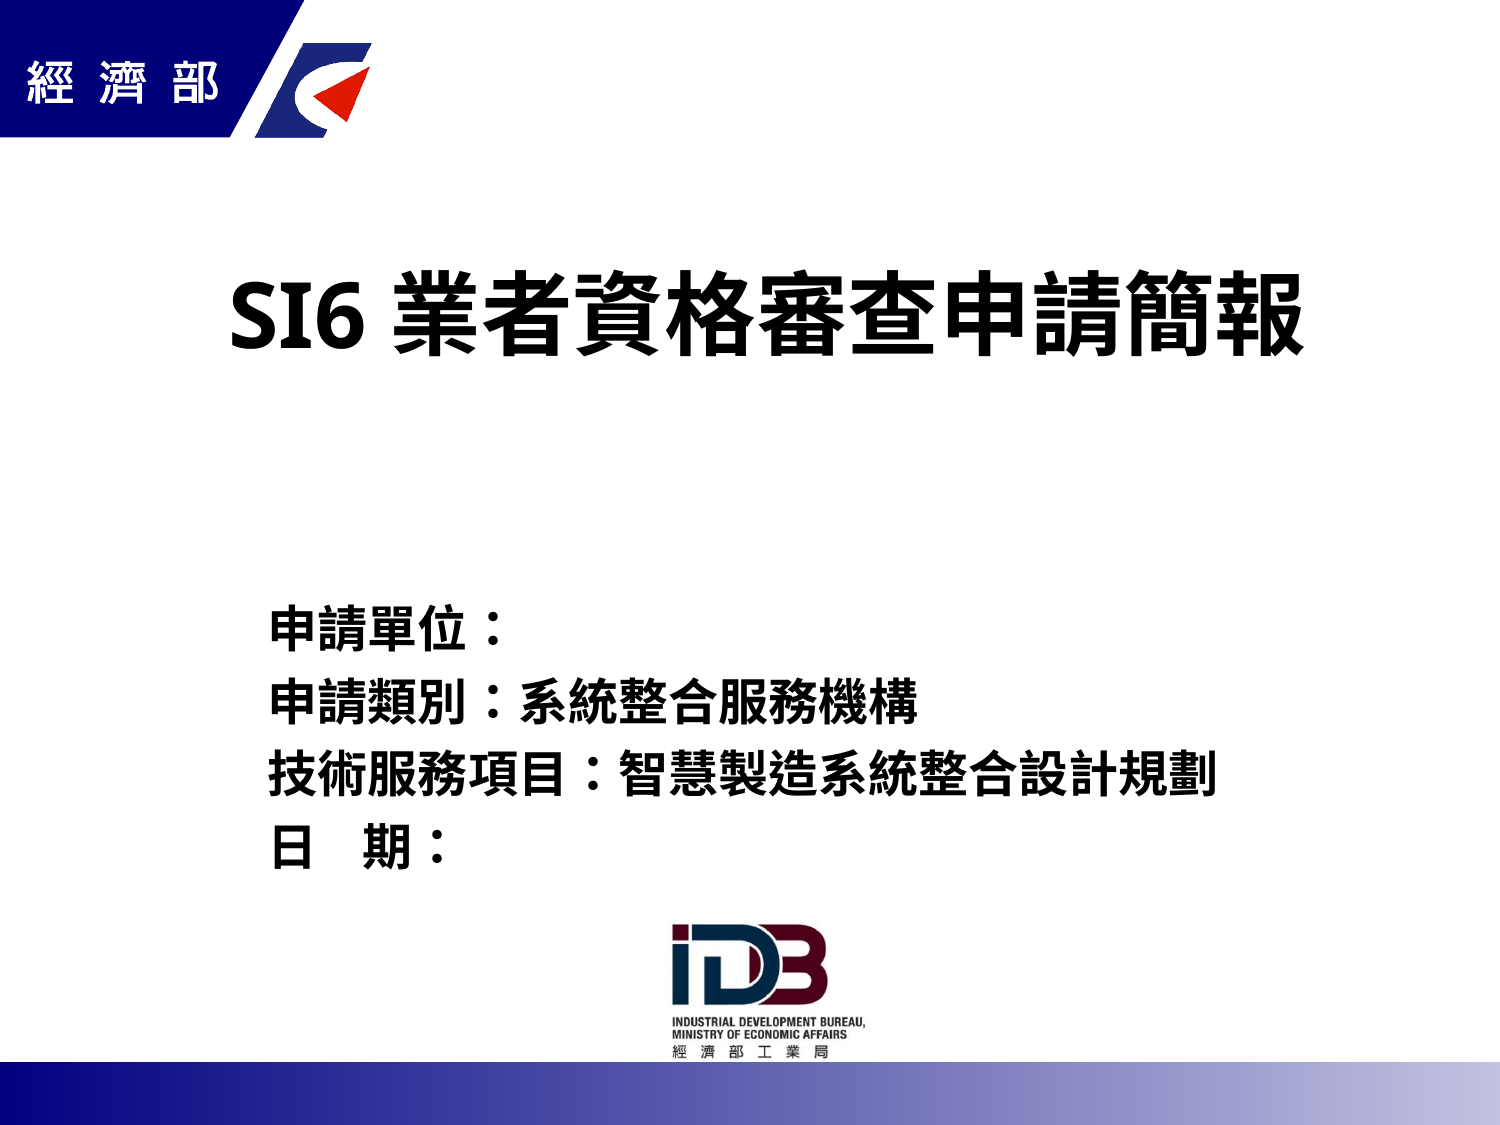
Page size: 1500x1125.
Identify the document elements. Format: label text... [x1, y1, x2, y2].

text_box 申請單位： 申請類別：系統整合服務機構 技術服務項目：智慧製造系統整合設計規劃 日 期： [252, 590, 1283, 899]
text_box SI6業者資格審查申請簡報 [17, 249, 1500, 422]
